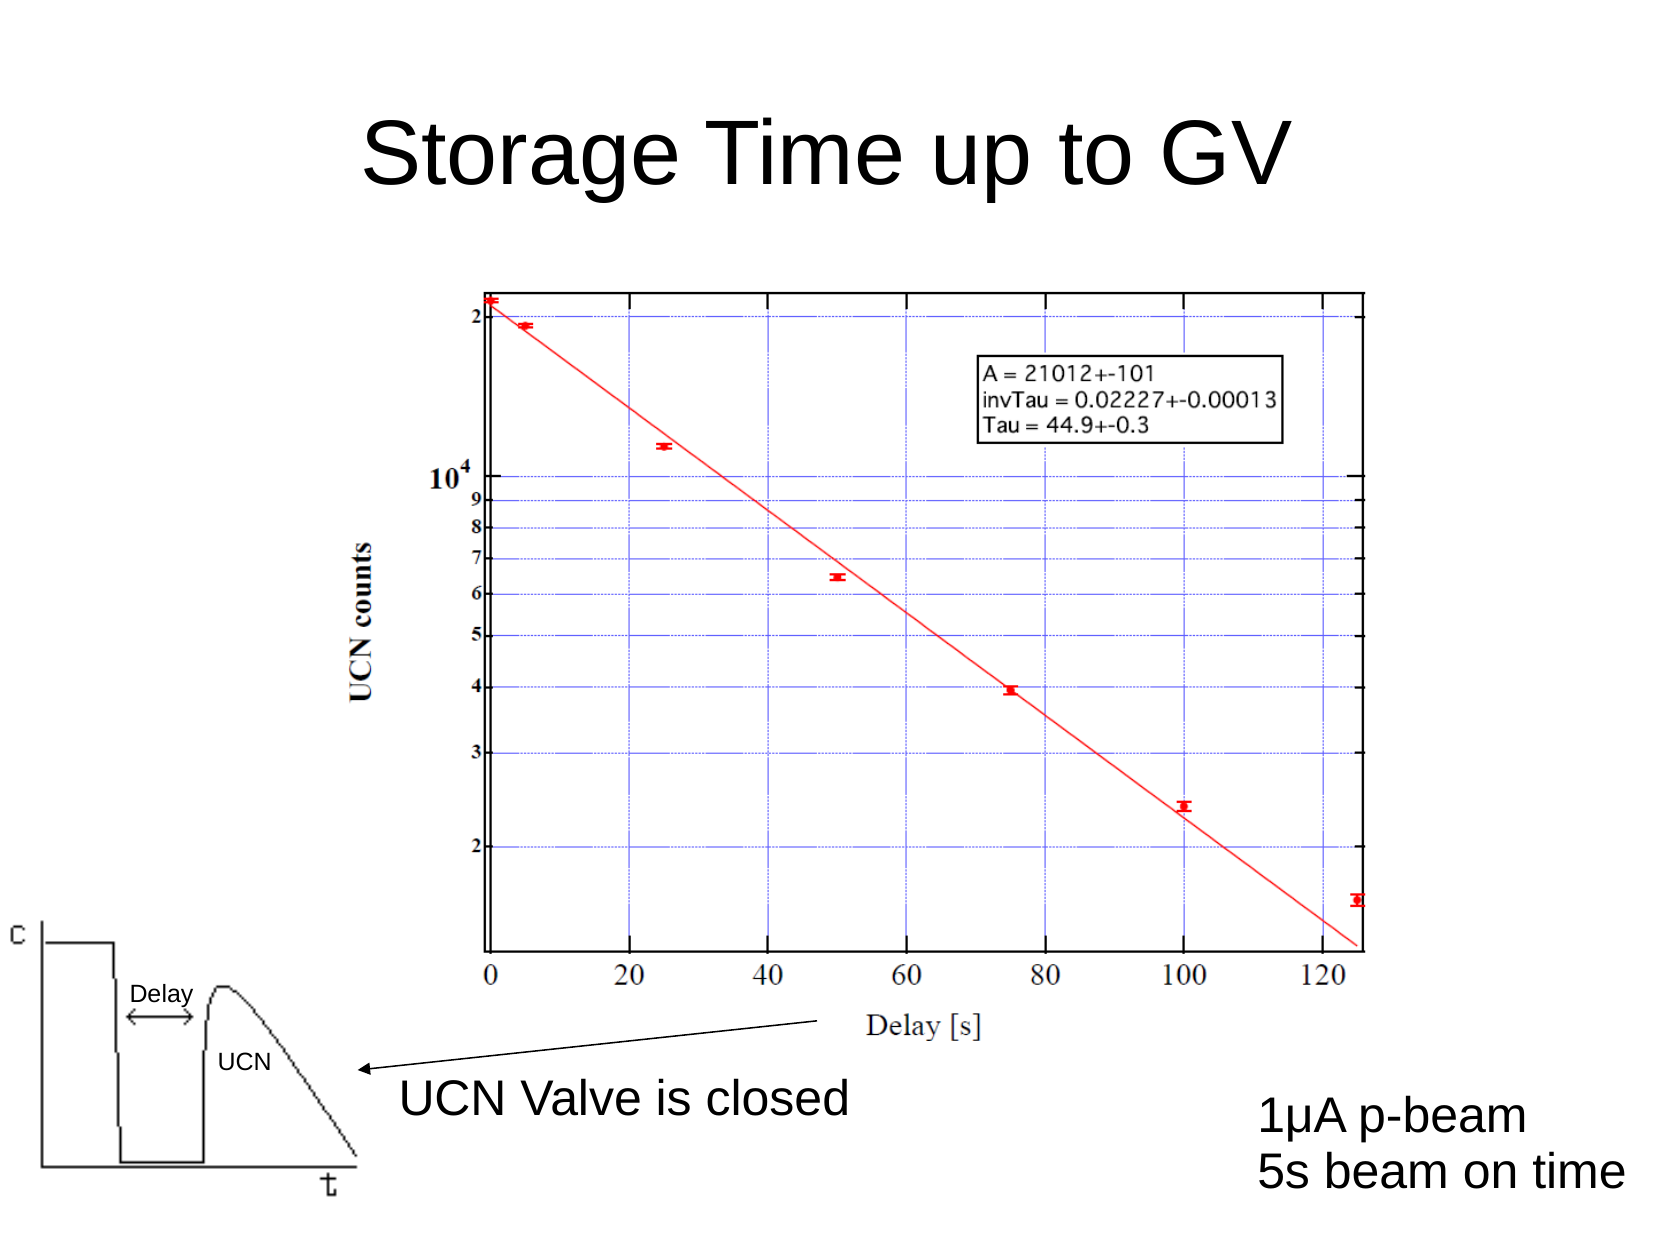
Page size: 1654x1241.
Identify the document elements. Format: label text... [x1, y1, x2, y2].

title Storage Time up to GV [82, 49, 1571, 257]
text_box UCN [202, 1040, 287, 1084]
text_box UCN Valve is closed [383, 1062, 866, 1134]
text_box 1μA p-beam 5s beam on time [1242, 1079, 1643, 1207]
text_box Delay [114, 972, 209, 1016]
chart [0, 903, 406, 1222]
picture [347, 268, 1424, 1041]
